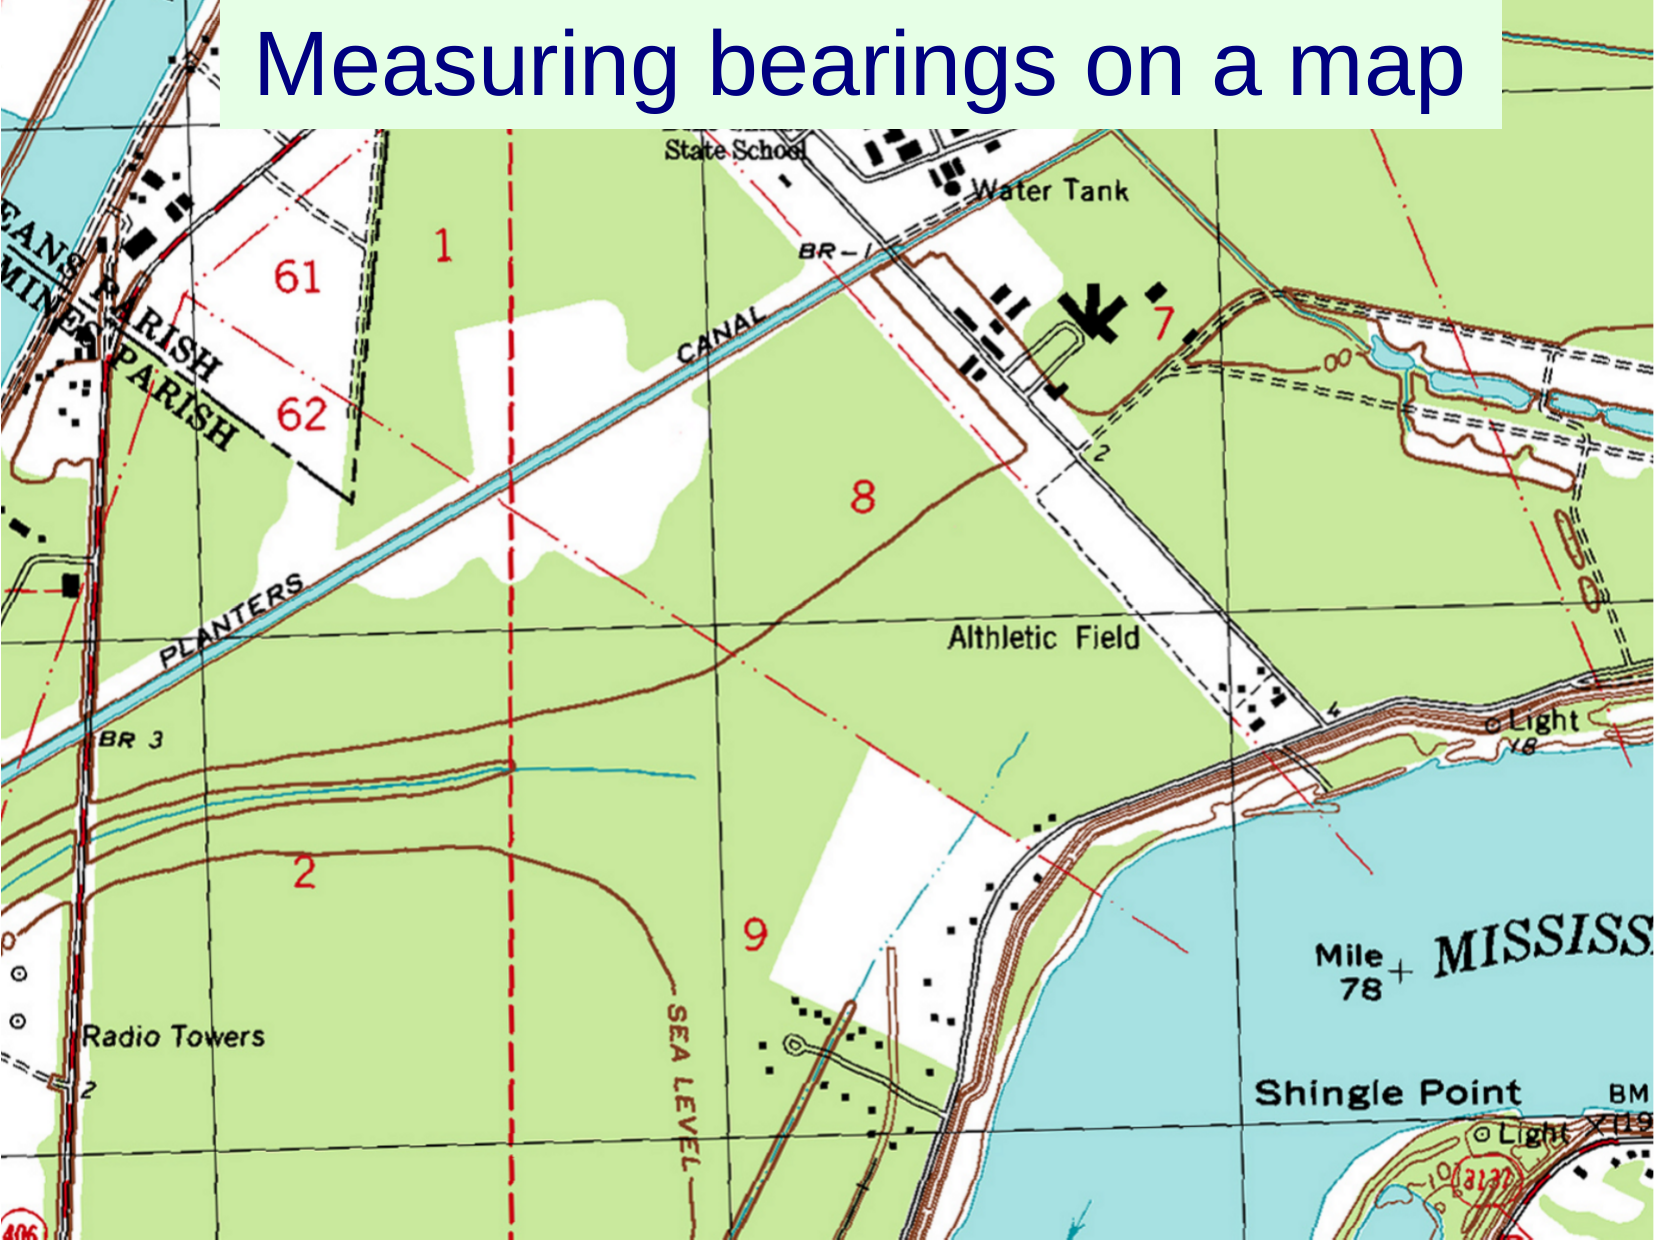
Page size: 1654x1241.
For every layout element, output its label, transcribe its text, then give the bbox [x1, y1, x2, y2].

title Measuring bearings on a map [219, 0, 1502, 129]
picture [1, 0, 1654, 1240]
